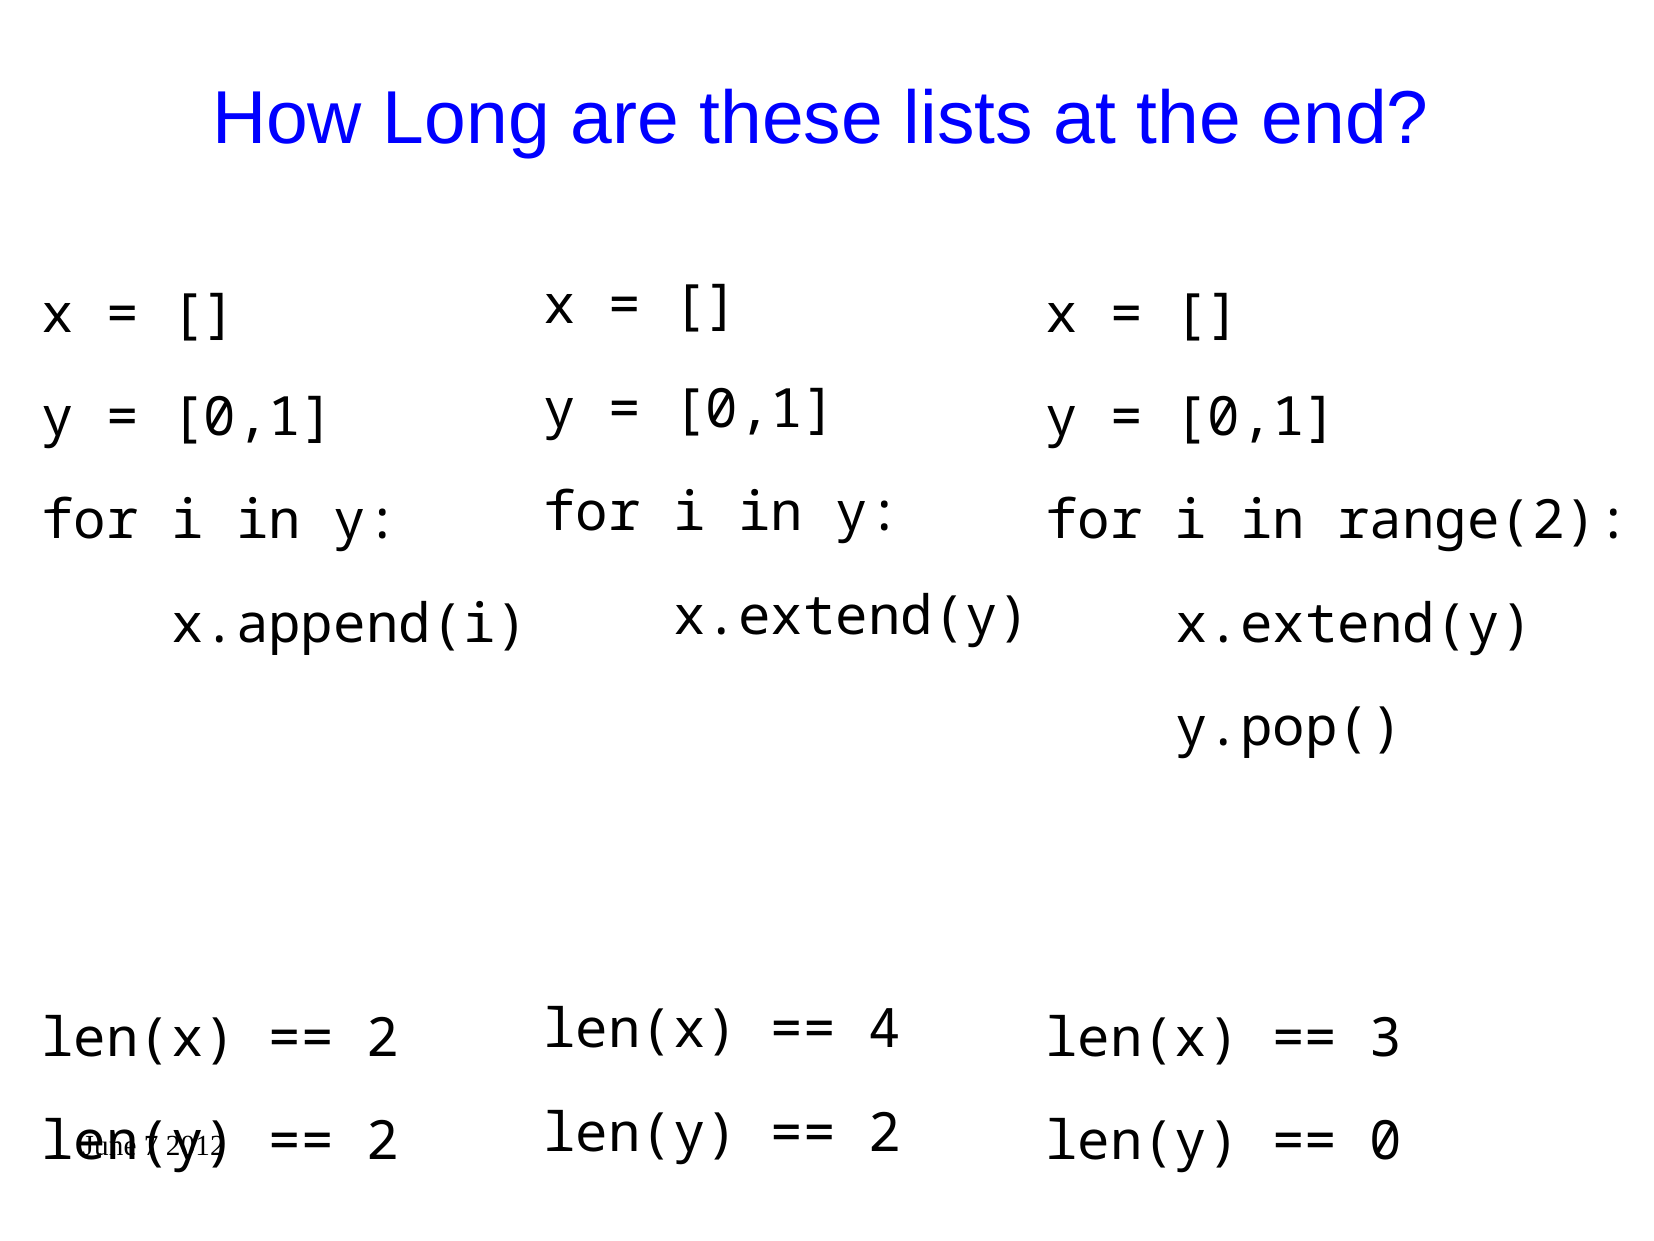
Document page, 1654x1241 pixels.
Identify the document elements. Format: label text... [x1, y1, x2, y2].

title How Long are these lists at the end? [76, 58, 1565, 178]
list x = [] y = [0,1] for i in range(2): x.extend(y) y.pop() len(x) == 3 len(y) == 0 [974, 274, 1654, 1063]
list x = [] y = [0,1] for i in y: x.extend(y) len(x) == 4 len(y) == 2 [472, 265, 1093, 1055]
list x = [] y = [0,1] for i in y: x.append(i) len(x) == 2 len(y) == 2 [0, 274, 650, 1063]
